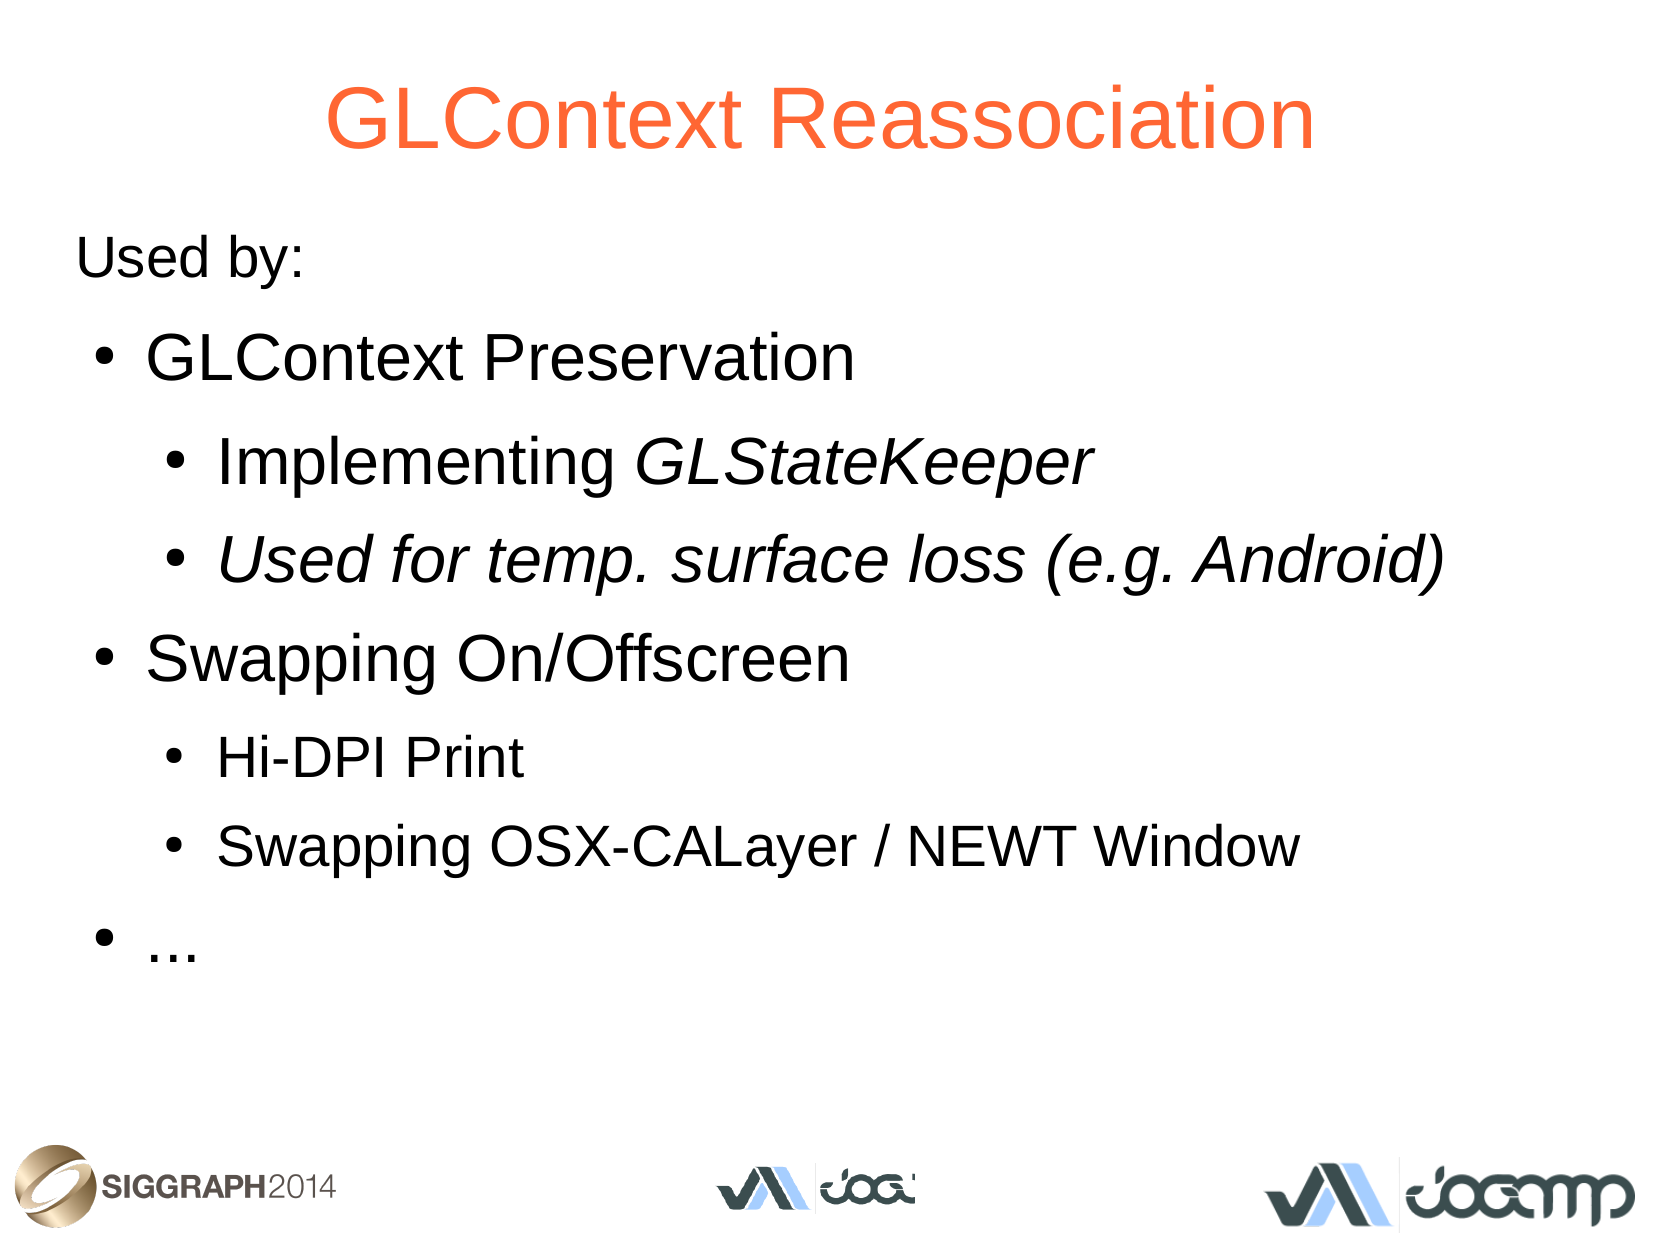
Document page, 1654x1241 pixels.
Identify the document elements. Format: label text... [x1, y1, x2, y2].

picture [7, 1133, 343, 1239]
picture [1262, 1157, 1635, 1233]
list Used by: GLContext Preservation Implementing GLStateKeeper Used for temp. surface loss (e.g. Android) Swapping On/Offscreen Hi-DPI Print Swapping OSX-CALayer / NEWT Window ... [75, 225, 1571, 1109]
picture [714, 1163, 916, 1214]
title GLContext Reassociation [68, 49, 1576, 188]
